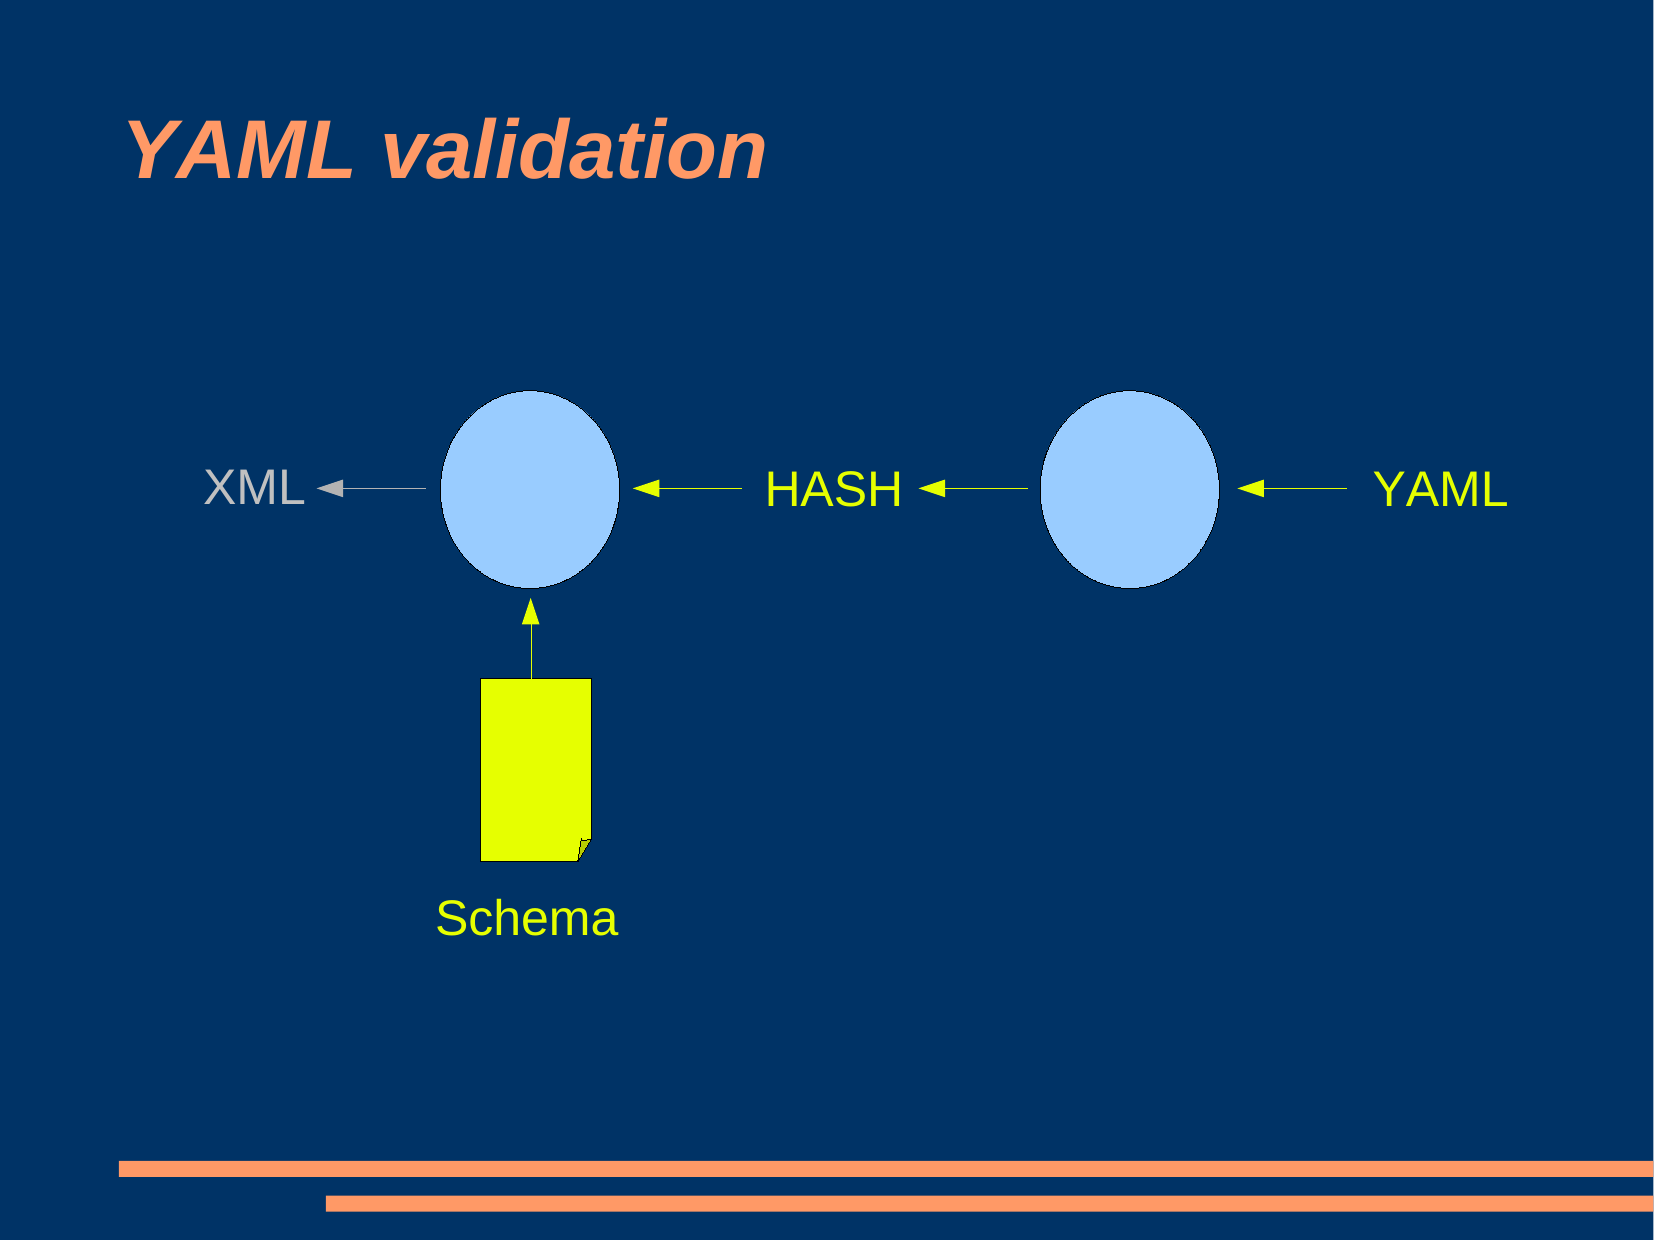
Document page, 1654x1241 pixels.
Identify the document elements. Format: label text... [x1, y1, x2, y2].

text_box HASH [749, 454, 919, 525]
text_box [440, 390, 620, 589]
text_box XML [188, 452, 321, 523]
text_box YAML [1357, 454, 1524, 525]
title YAML validation [121, 46, 1534, 254]
text_box Schema [420, 882, 634, 953]
text_box [480, 678, 592, 862]
text_box [1040, 390, 1220, 589]
